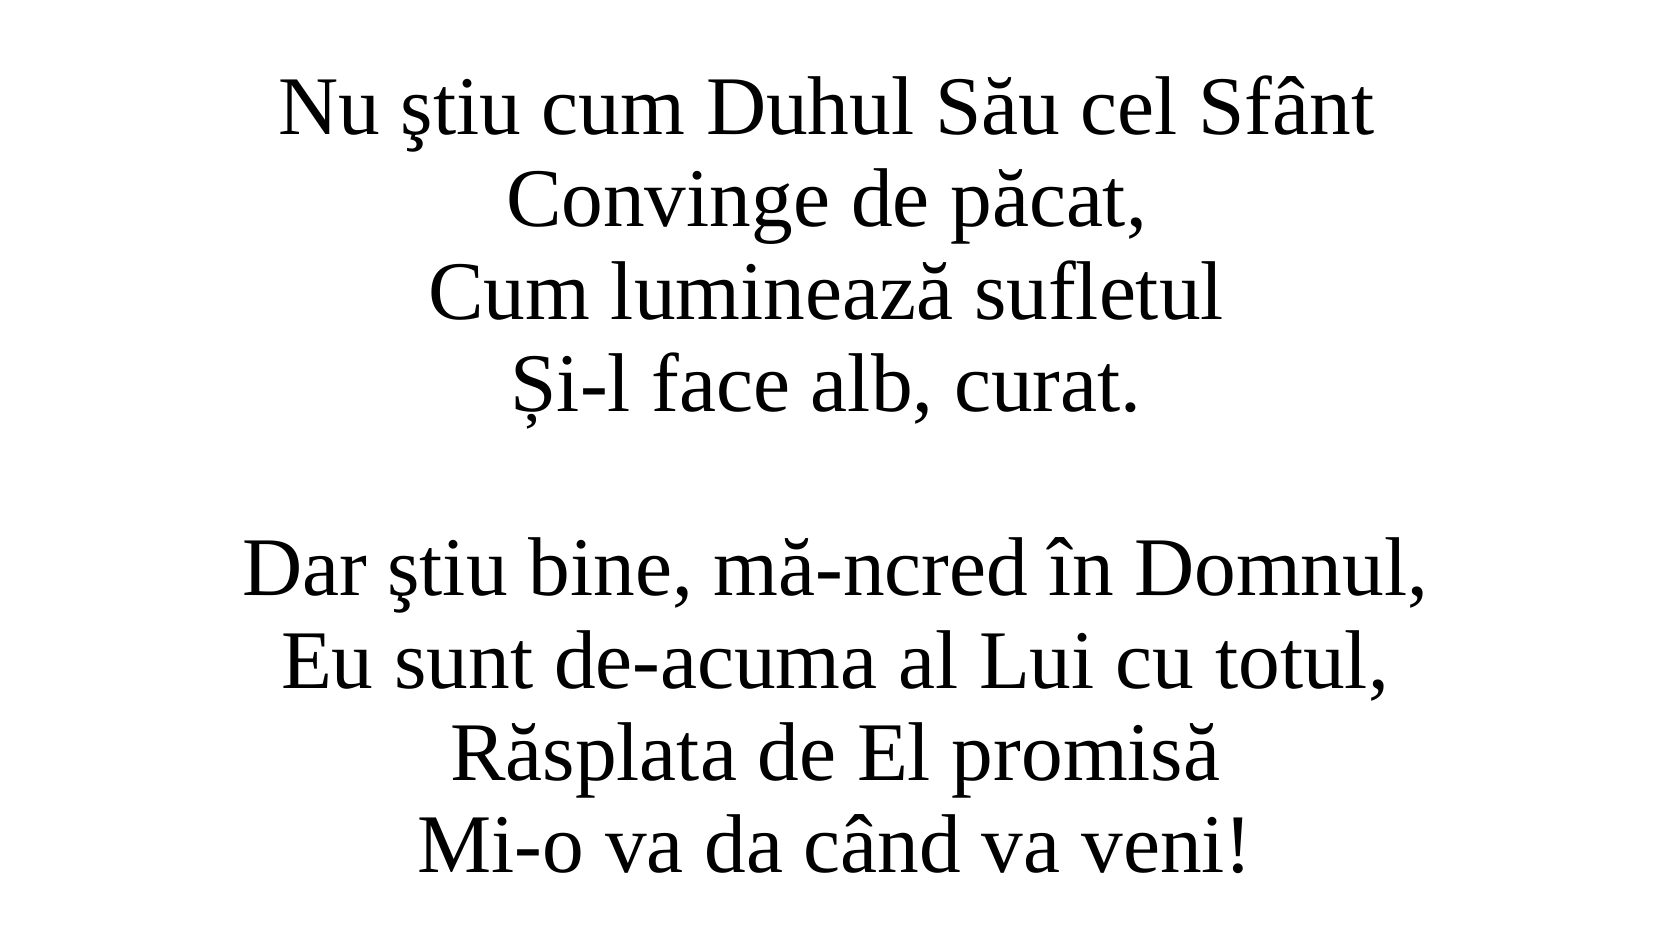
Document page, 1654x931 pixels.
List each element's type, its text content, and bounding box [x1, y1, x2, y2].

subtitle Nu ştiu cum Duhul Său cel Sfânt Convinge de păcat, Cum luminează sufletul Și-l face alb, curat. Dar ştiu bine, mă-ncred în Domnul, Eu sunt de-acuma al Lui cu totul, Răsplata de El promisă Mi-o va da când va veni! [165, 60, 1489, 891]
